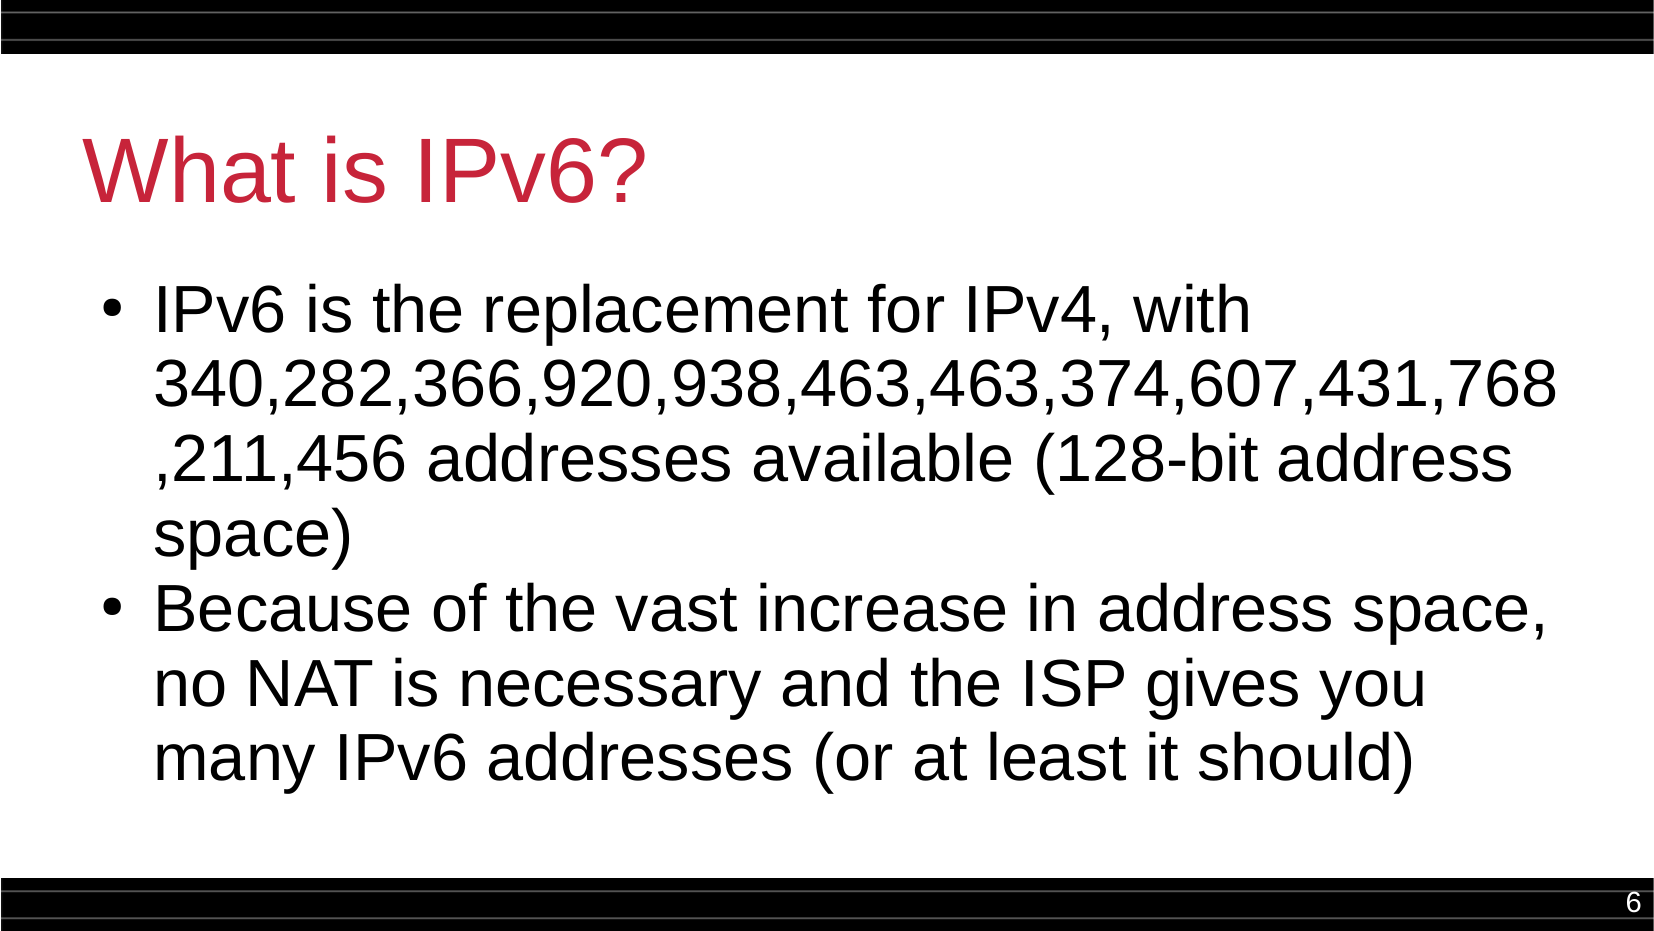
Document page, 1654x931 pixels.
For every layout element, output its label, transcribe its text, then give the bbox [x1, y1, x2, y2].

list IPv6 is the replacement for IPv4, with 340,282,366,920,938,463,463,374,607,431,768,211,456 addresses available (128-bit address space) Because of the vast increase in address space, no NAT is necessary and the ISP gives you many IPv6 addresses (or at least it should) [82, 271, 1571, 851]
title What is IPv6? [82, 92, 1571, 249]
picture [1, 0, 1654, 54]
picture [1, 878, 1654, 931]
